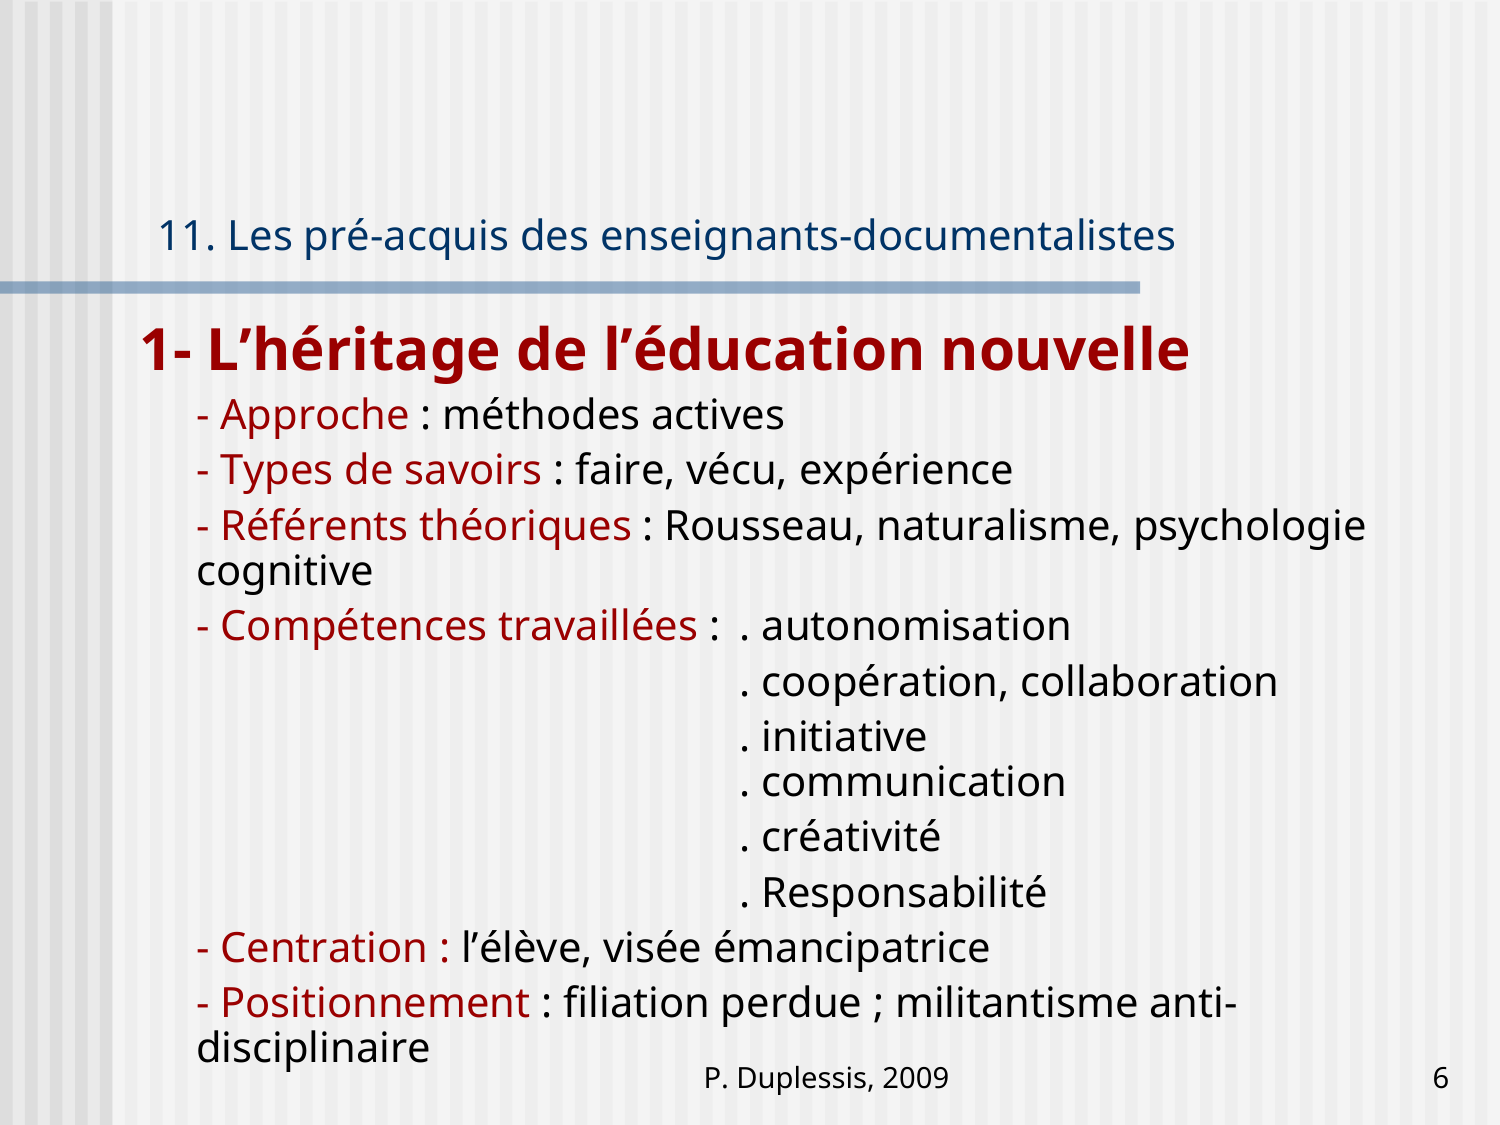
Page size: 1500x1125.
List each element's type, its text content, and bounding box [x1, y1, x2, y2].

list 1- L’héritage de l’éducation nouvelle - Approche : méthodes actives - Types de savoirs : faire, vécu, expérience - Référents théoriques : Rousseau, naturalisme, psychologie cognitive - Compétences travaillées : . autonomisation . coopération, collaboration . initiative . communication . créativité . Responsabilité - Centration : l’élève, visée émancipatrice - Positionnement : filiation perdue ; militantisme anti-disciplinaire [124, 312, 1456, 1046]
title 11. Les pré-acquis des enseignants-documentalistes [142, 200, 1482, 267]
